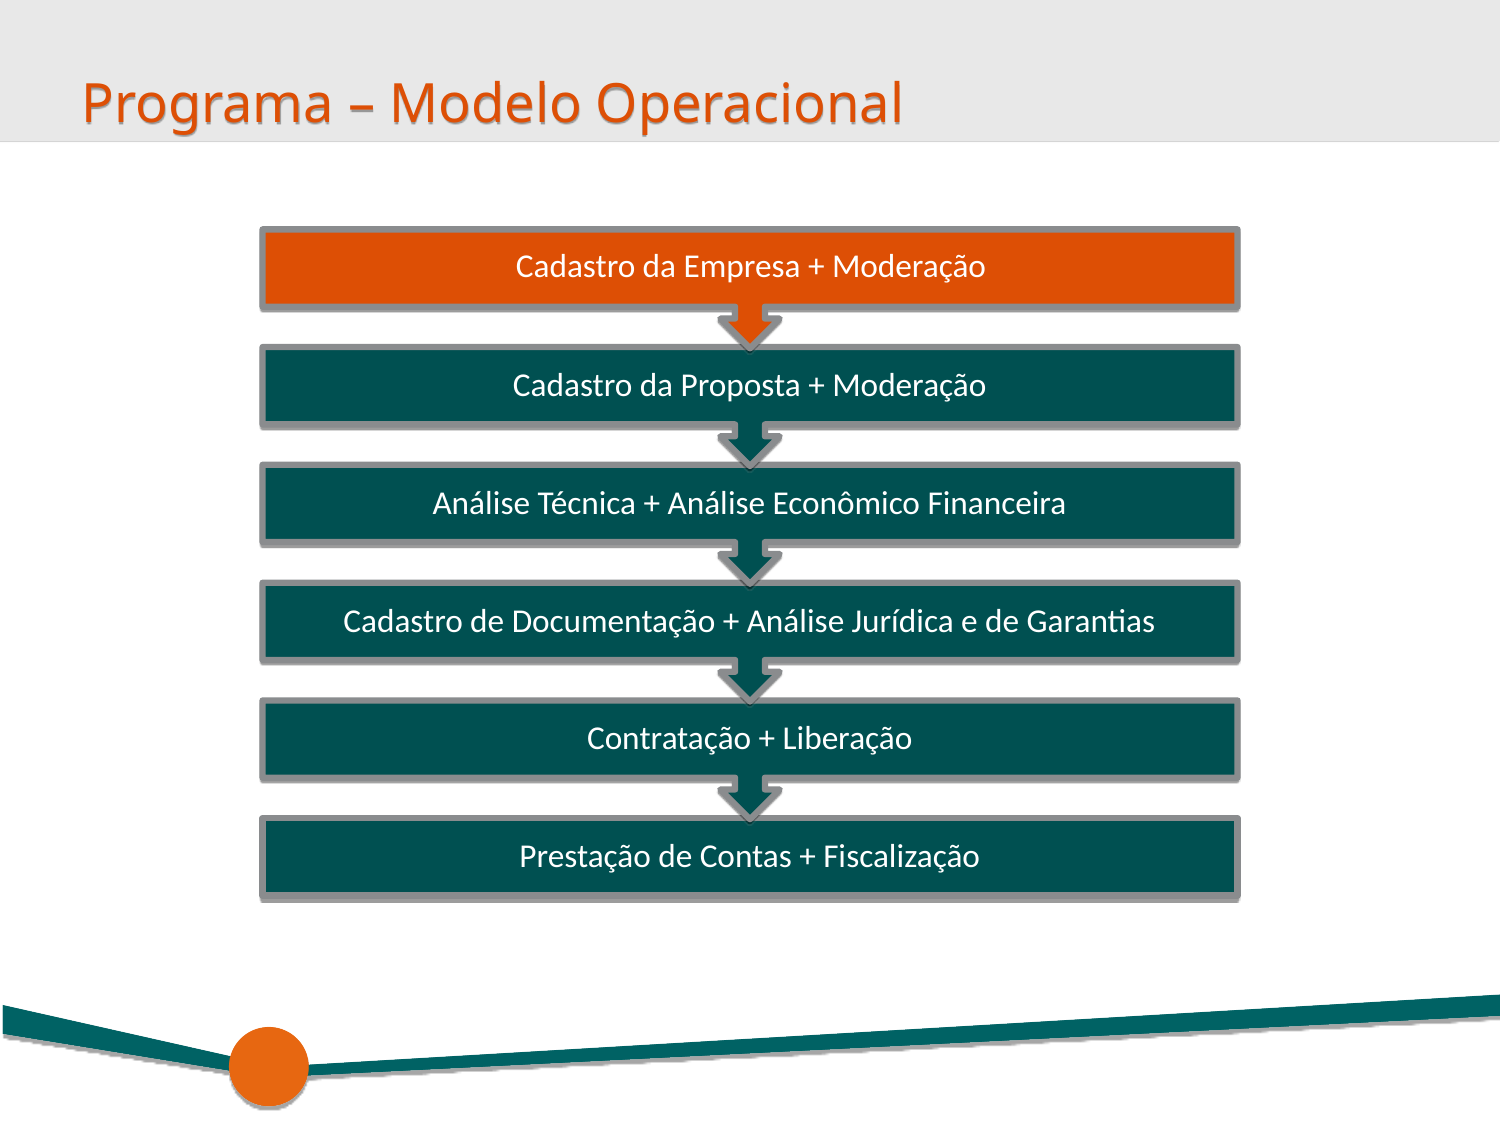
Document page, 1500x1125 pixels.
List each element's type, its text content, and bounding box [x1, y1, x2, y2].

text_box Cadastro da Empresa + Moderação [319, 237, 1184, 297]
text_box Contratação + Liberação [262, 700, 1238, 820]
text_box Cadastro de Documentação + Análise Jurídica e de Garantias [262, 582, 1238, 702]
text_box Prestação de Contas + Fiscalização [262, 818, 1238, 896]
text_box [262, 229, 1238, 349]
text_box Cadastro da Proposta + Moderação [262, 347, 1238, 467]
title Programa – Modelo Operacional [66, 18, 1417, 141]
text_box Análise Técnica + Análise Econômico Financeira [262, 464, 1238, 584]
